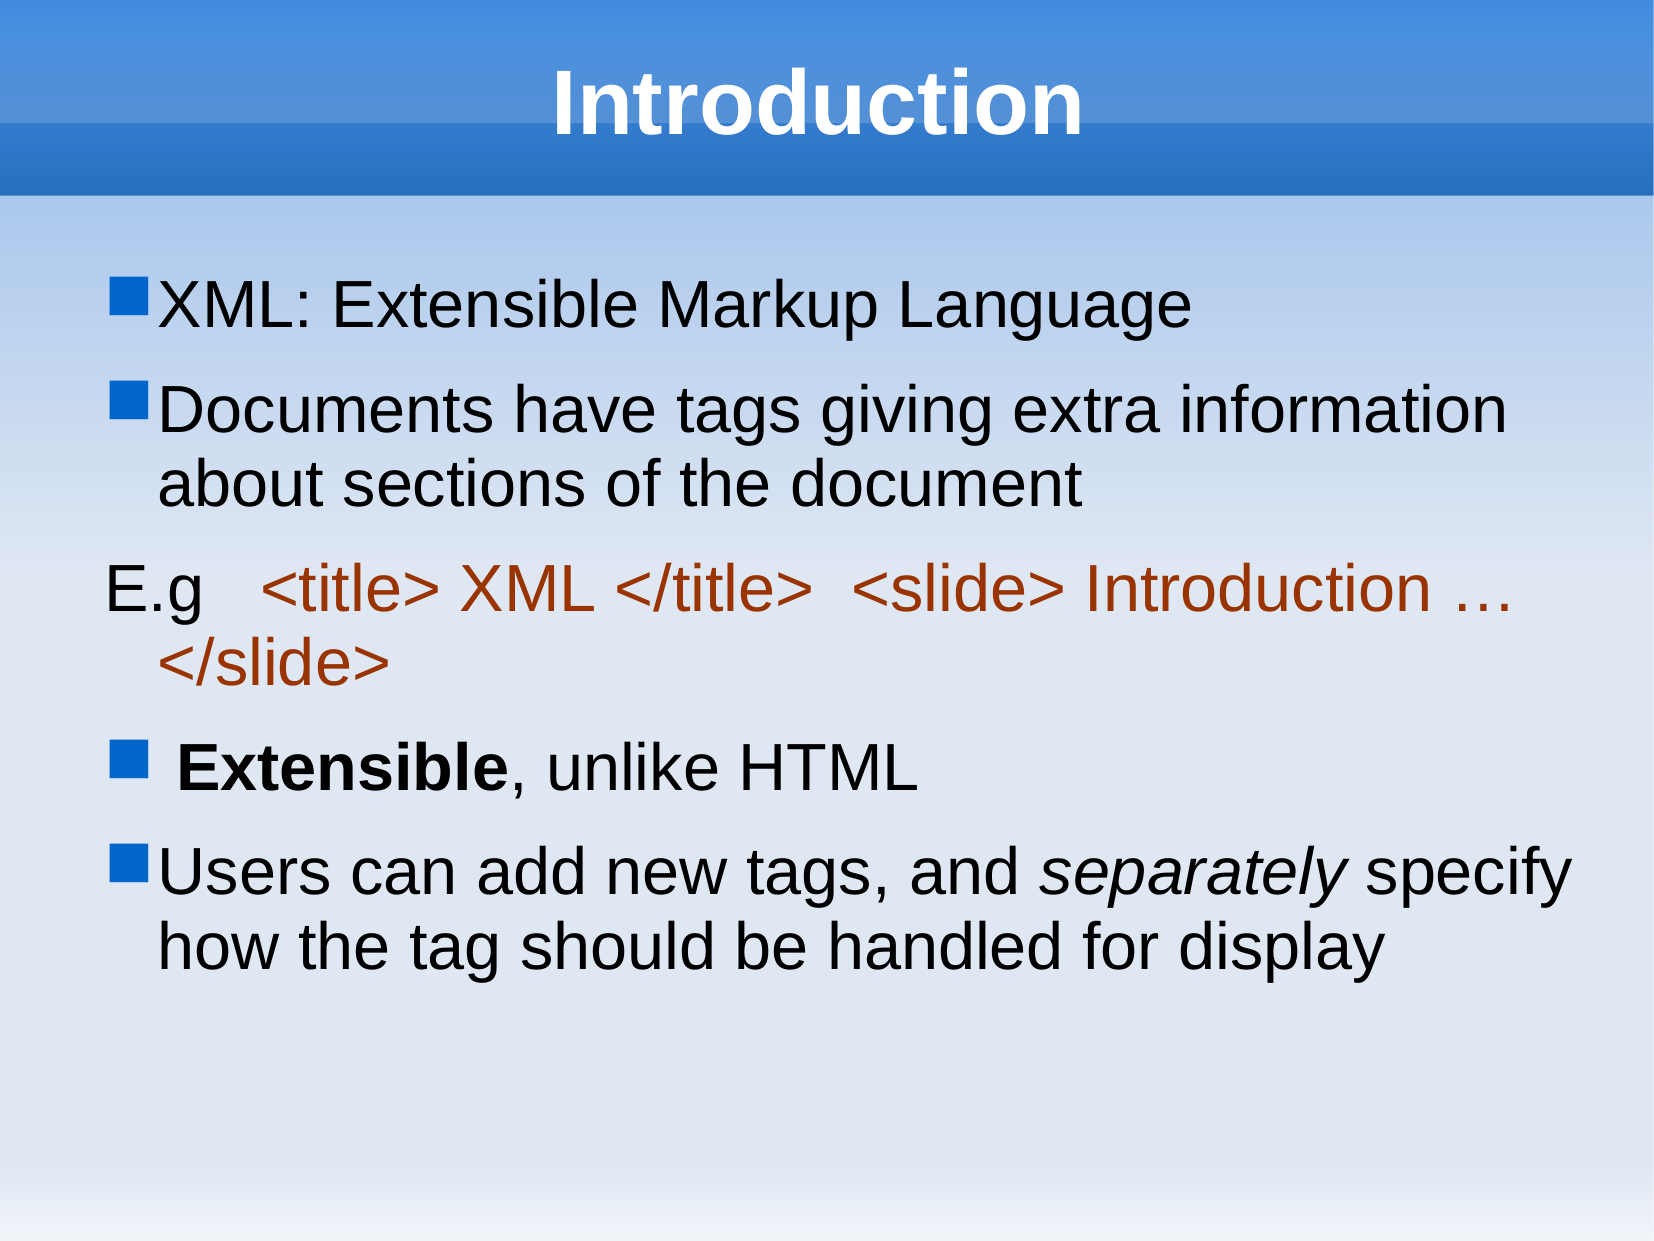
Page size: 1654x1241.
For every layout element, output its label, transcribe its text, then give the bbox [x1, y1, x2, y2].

text_box XML: Extensible Markup Language Documents have tags giving extra information about sections of the document E.g <title> XML </title> <slide> Introduction …</slide> Extensible, unlike HTML Users can add new tags, and separately specify how the tag should be handled for display [86, 262, 1575, 1163]
picture [0, 0, 1654, 1241]
text_box Introduction [74, 11, 1563, 188]
